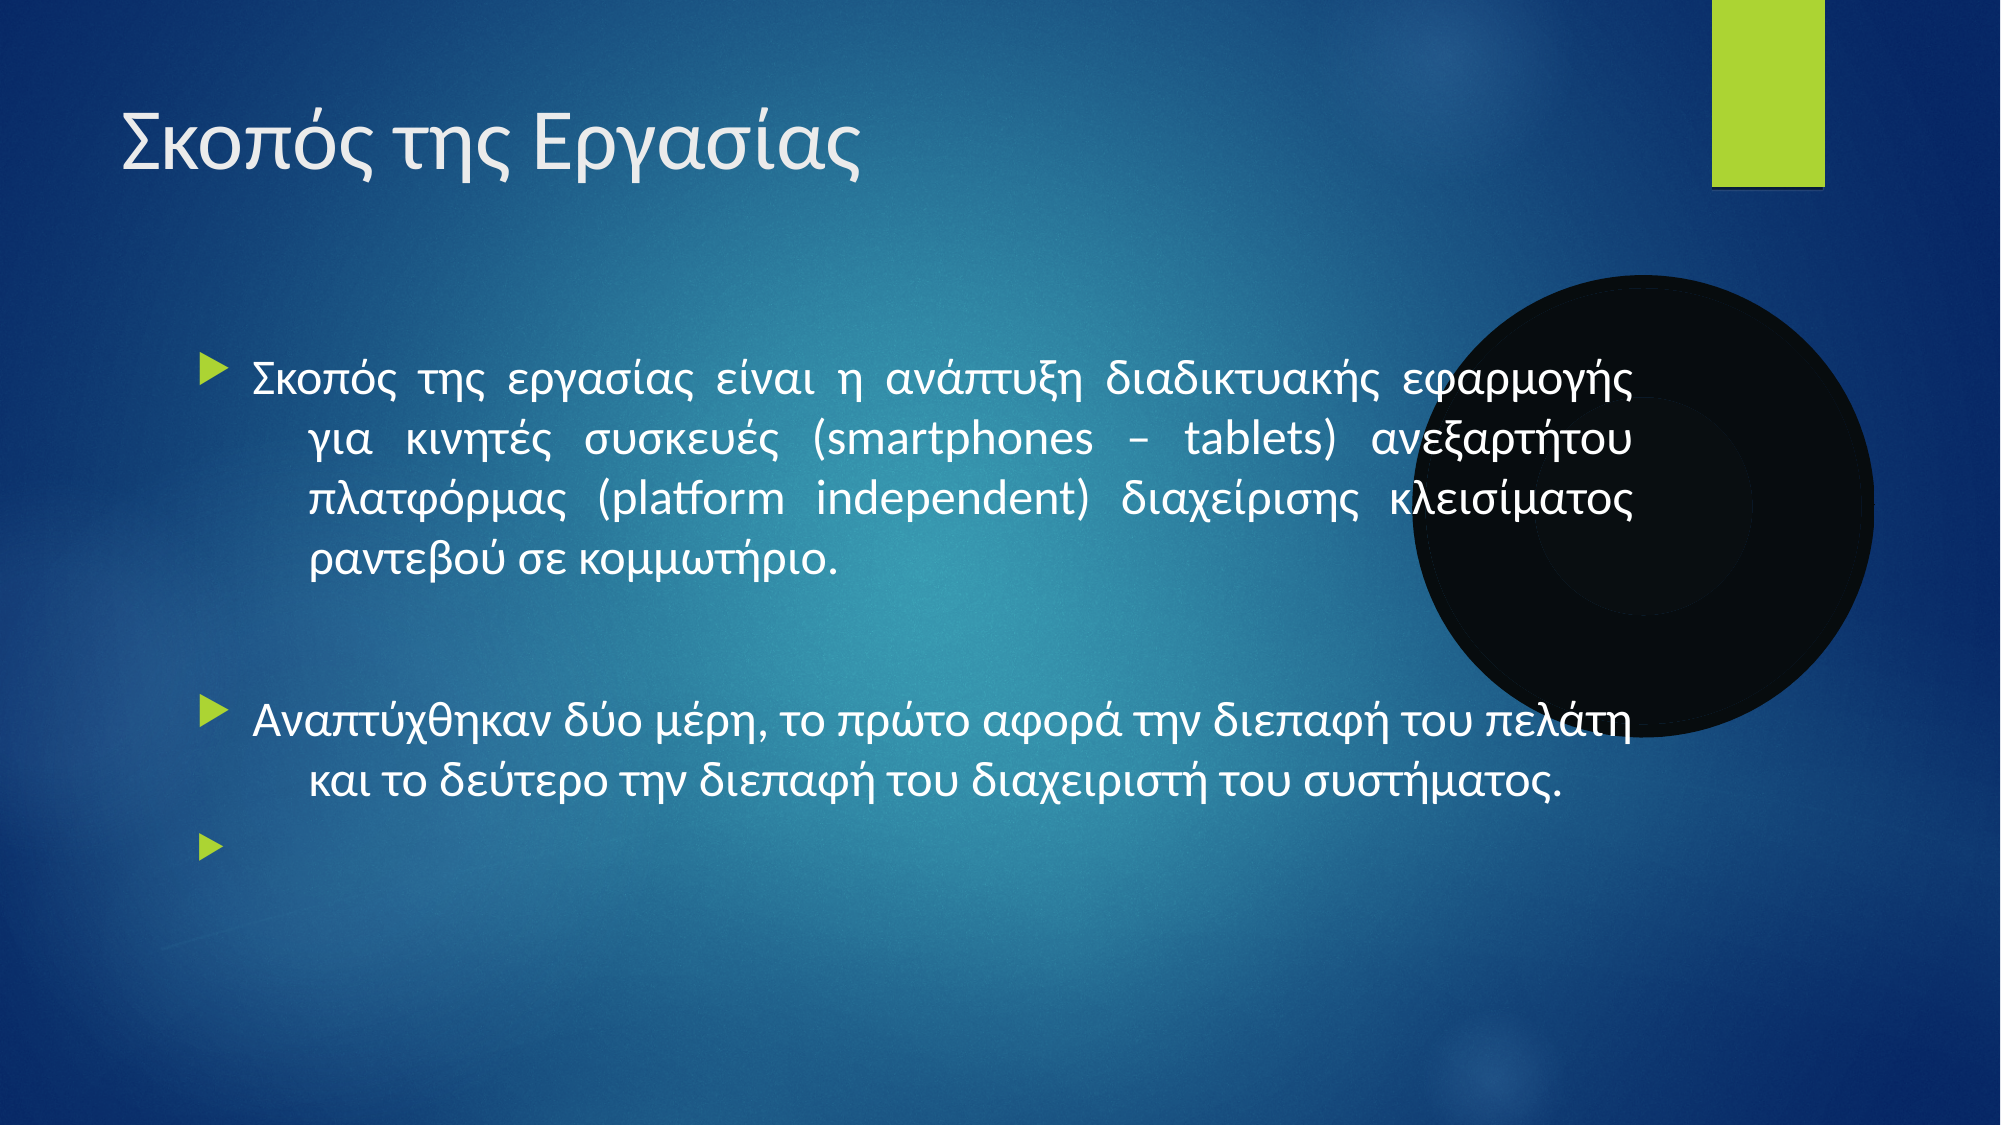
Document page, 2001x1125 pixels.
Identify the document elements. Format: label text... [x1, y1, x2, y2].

title Σκοπός της Εργασίας [106, 74, 1649, 305]
list Σκοπός της εργασίας είναι η ανάπτυξη διαδικτυακής εφαρμογής για κινητές συσκευές (smartphones – tablets) ανεξαρτήτου πλατφόρμας (platform independent) διαχείρισης κλεισίματος ραντεβού σε κομμωτήριο. Αναπτύχθηκαν δύο μέρη, το πρώτο αφορά την διεπαφή του πελάτη και το δεύτερο την διεπαφή του διαχειριστή του συστήματος. [181, 336, 1649, 1026]
